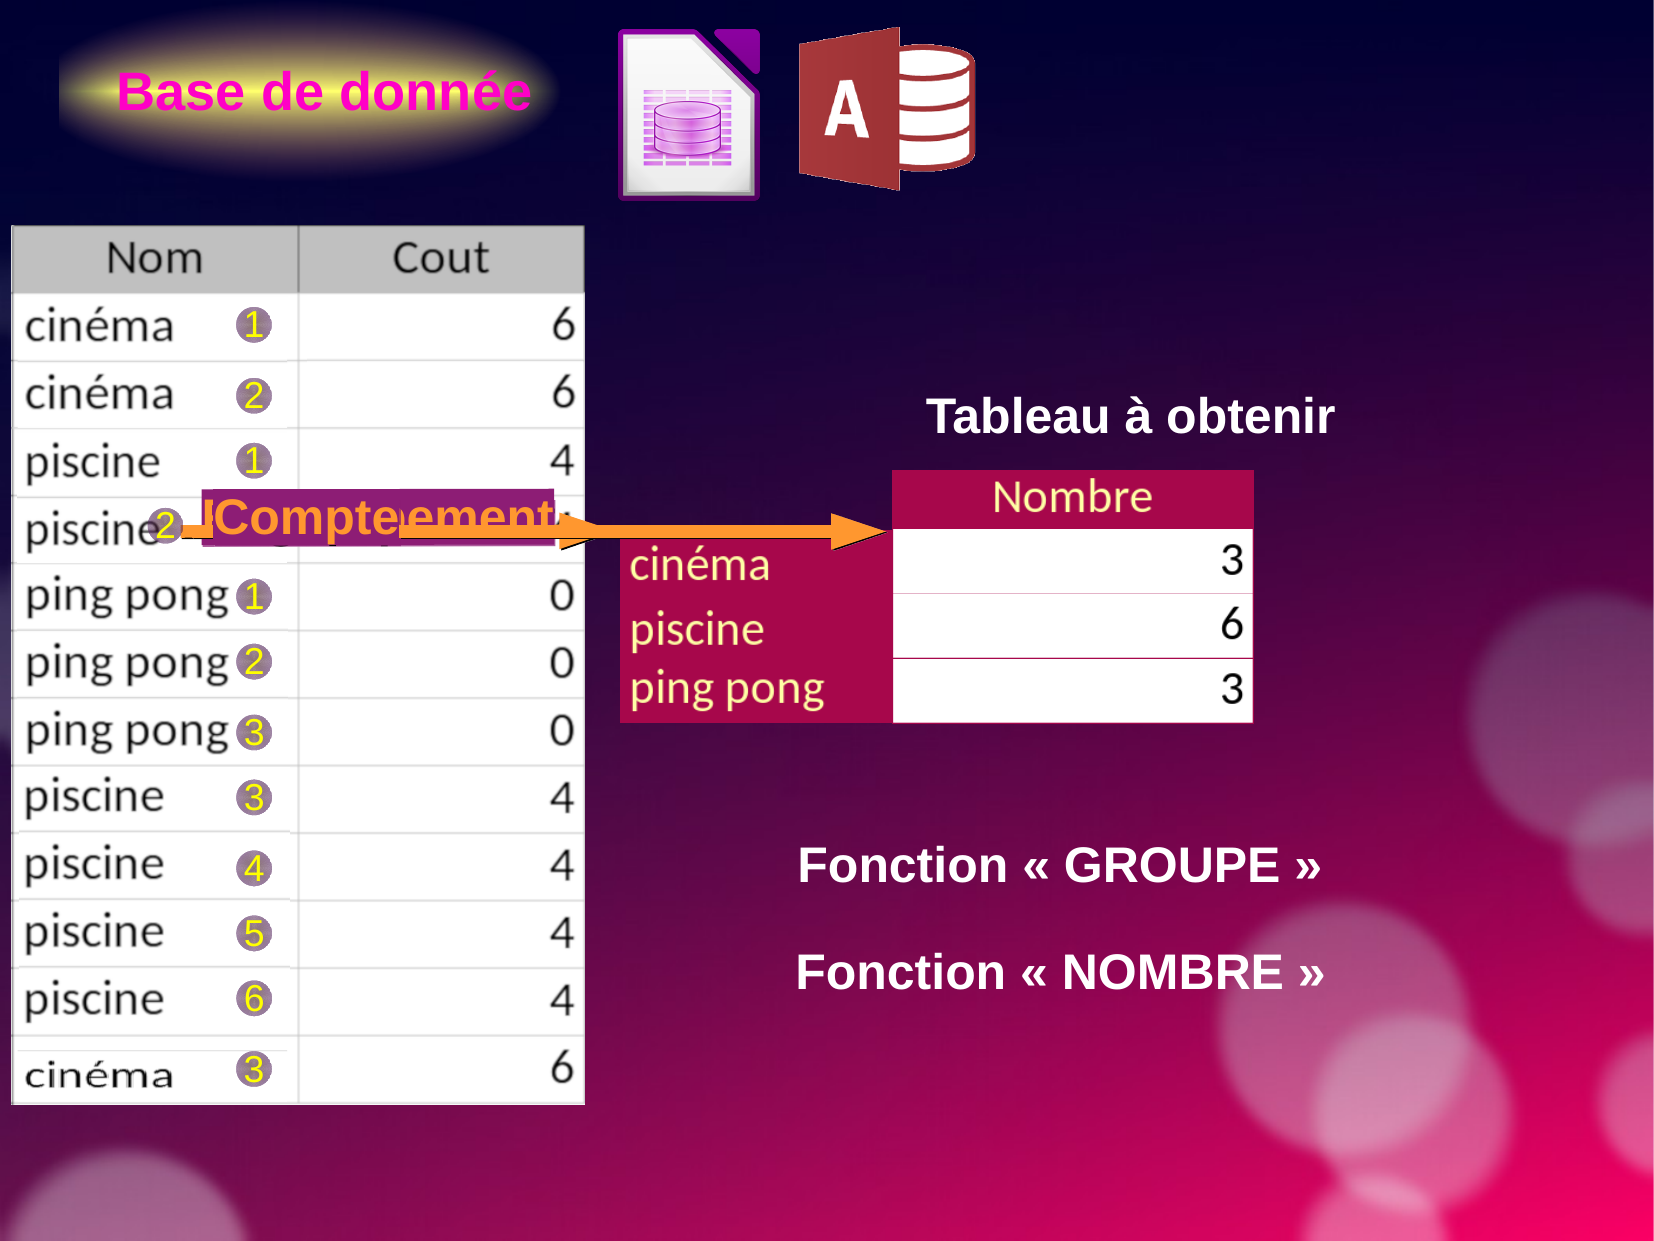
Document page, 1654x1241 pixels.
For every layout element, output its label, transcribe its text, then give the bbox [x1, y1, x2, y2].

text_box 2 [147, 507, 184, 544]
text_box 4 [236, 850, 272, 887]
text_box 1 [236, 307, 272, 343]
text_box 5 [236, 915, 272, 952]
text_box Fonction « NOMBRE » [815, 909, 1306, 1035]
text_box 3 [236, 714, 272, 751]
title Base de donnée [59, 0, 591, 184]
text_box 2 [236, 378, 272, 414]
text_box 1 [236, 578, 272, 615]
text_box 2 [236, 643, 272, 680]
text_box Tableau à obtenir [885, 354, 1376, 480]
text_box 3 [236, 779, 272, 816]
text_box Fonction « GROUPE » [814, 803, 1306, 928]
text_box 3 [236, 1051, 272, 1087]
text_box 6 [236, 980, 272, 1017]
text_box 1 [236, 442, 272, 479]
picture [0, 0, 1654, 1241]
